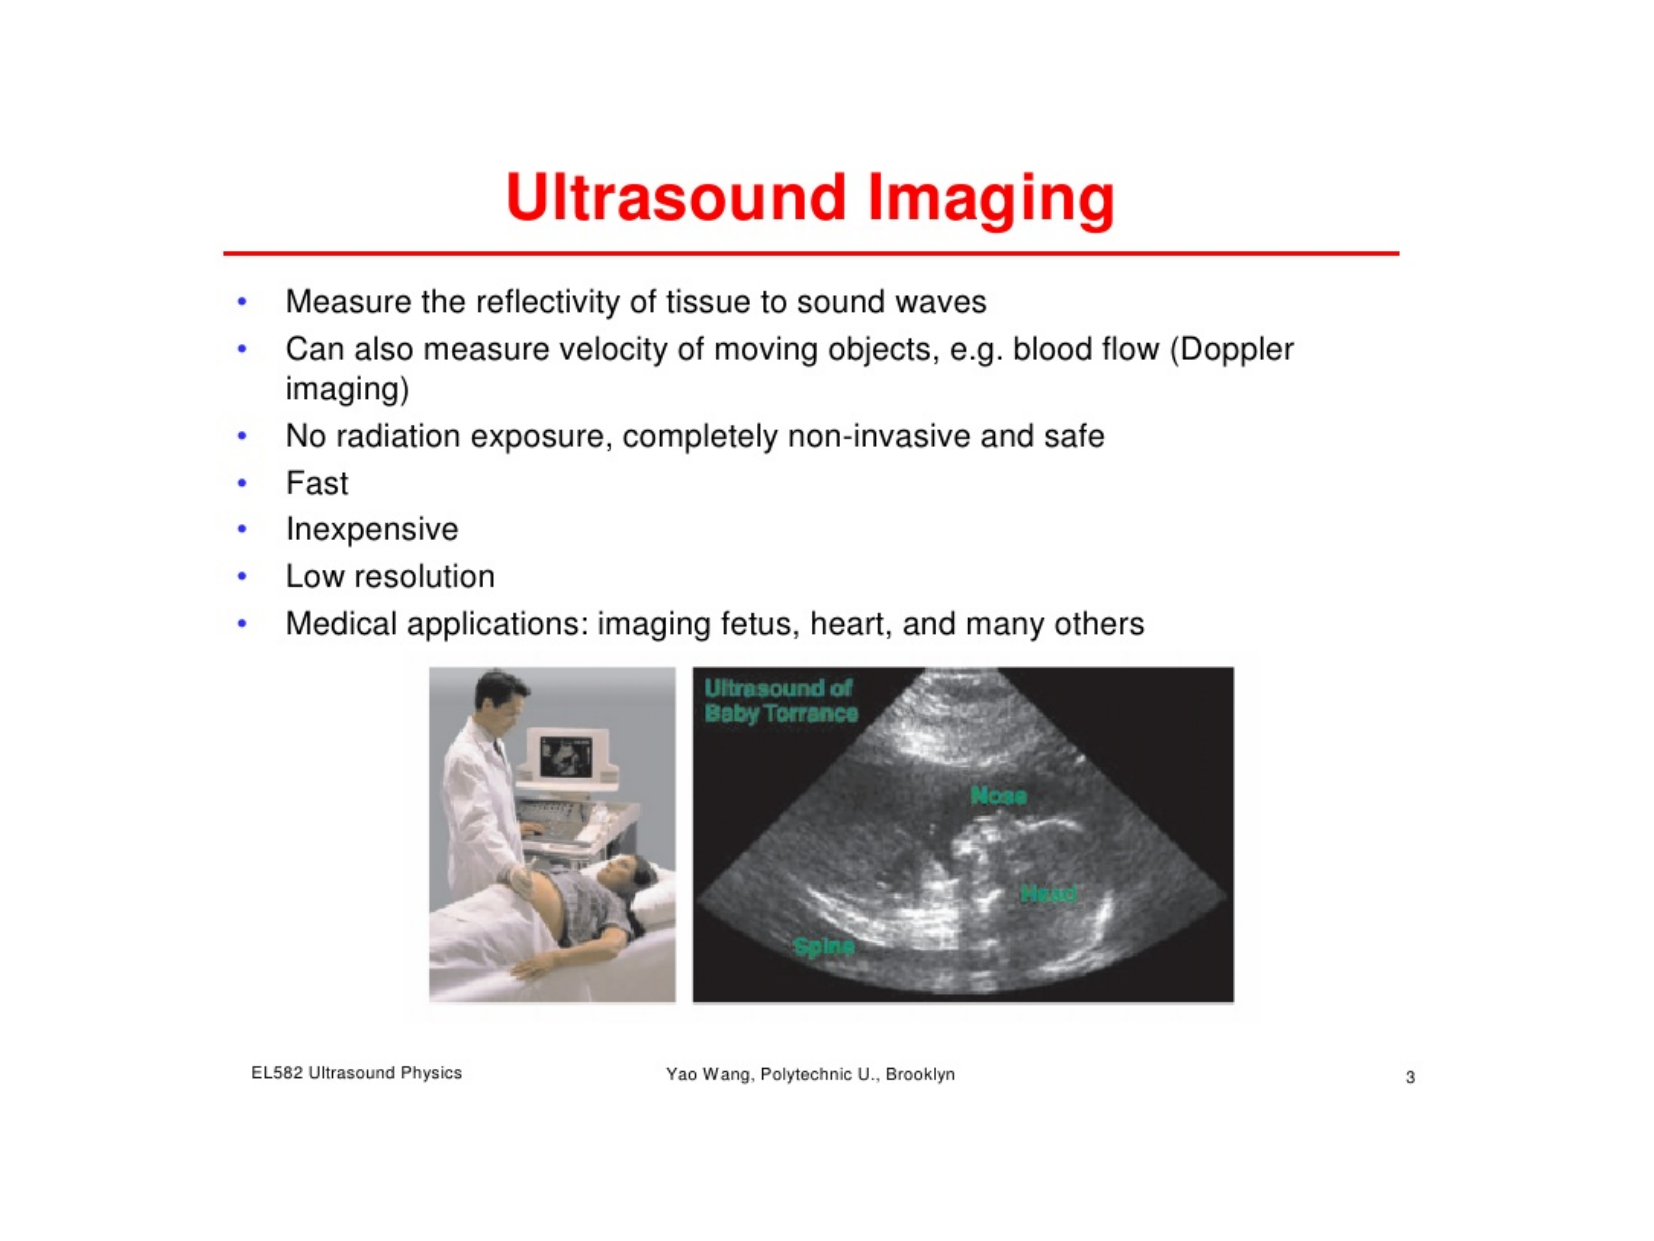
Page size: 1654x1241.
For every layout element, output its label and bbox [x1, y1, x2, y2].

picture [94, 47, 1531, 1158]
